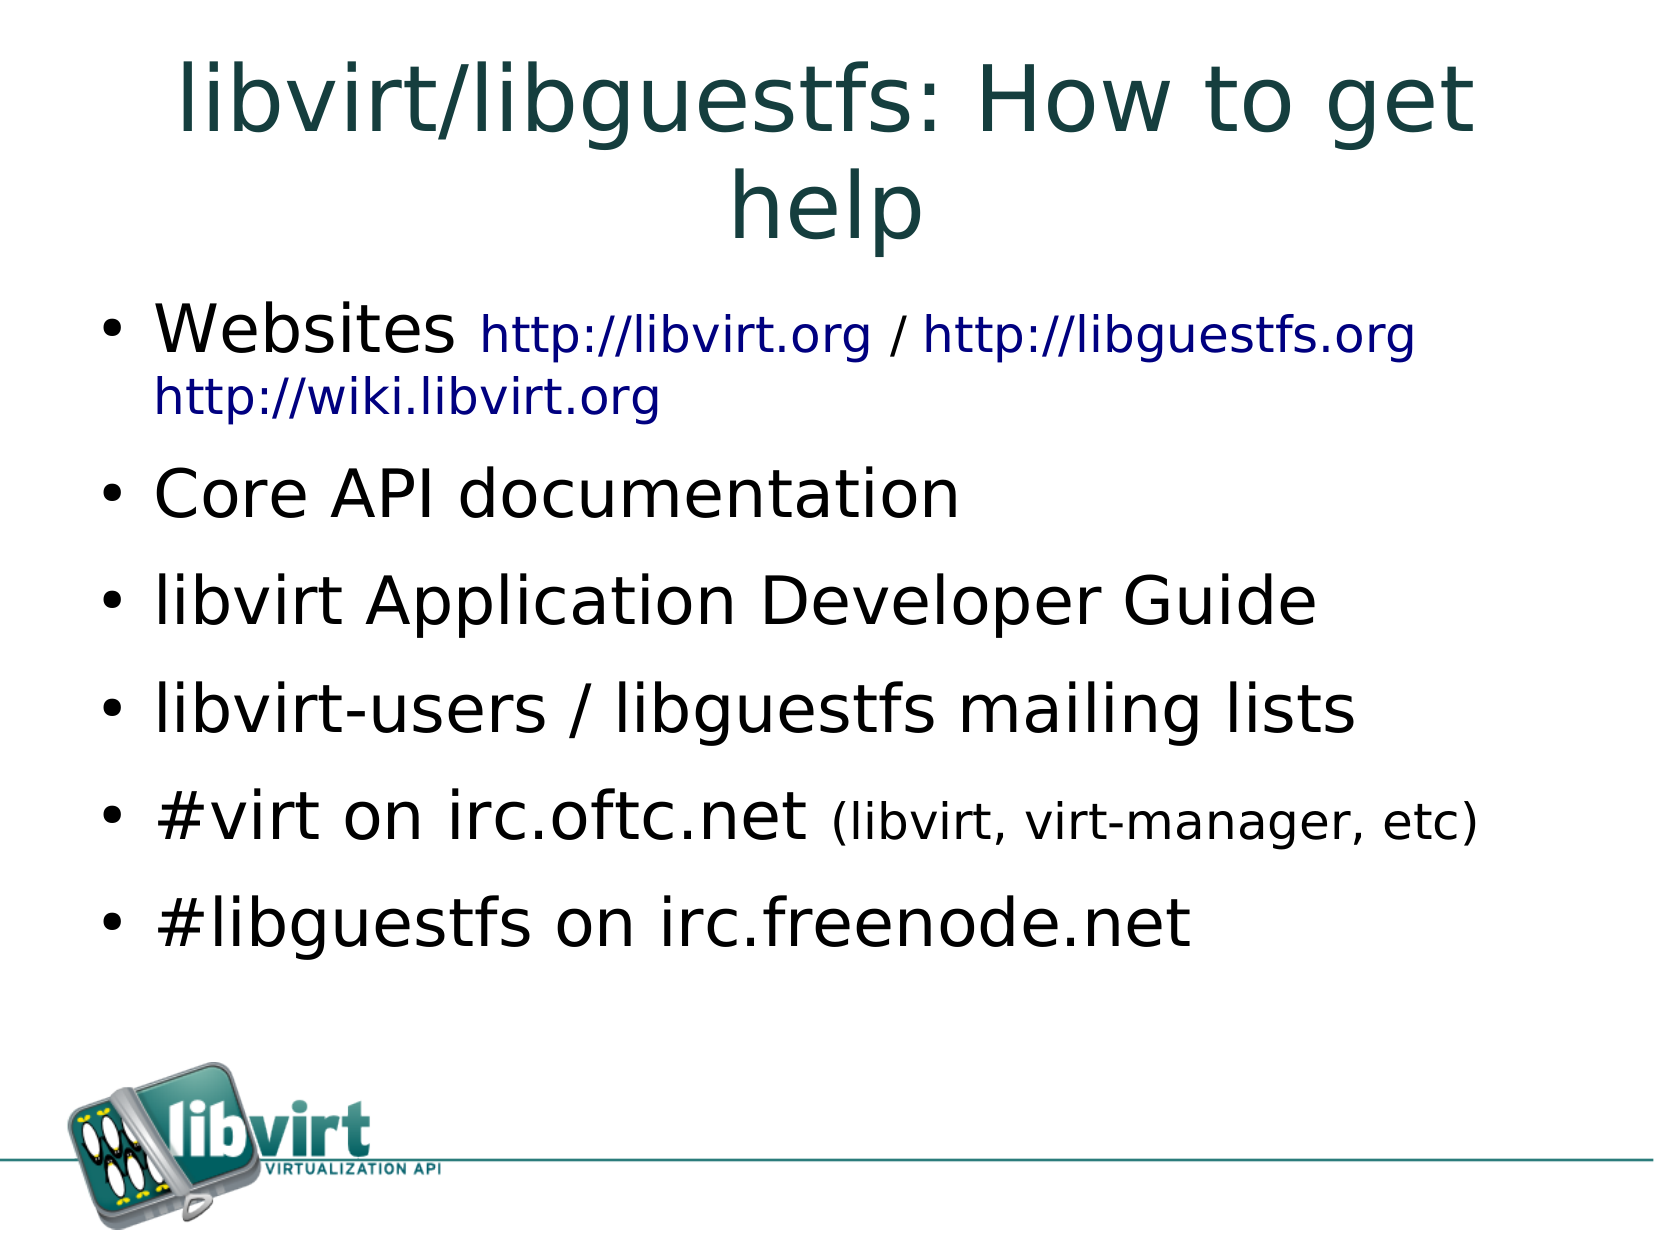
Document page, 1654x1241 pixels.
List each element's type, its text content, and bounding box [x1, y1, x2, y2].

title libvirt/libguestfs: How to get help [82, 45, 1571, 261]
picture [0, 1062, 1654, 1230]
list Websites http://libvirt.org / http://libguestfs.org http://wiki.libvirt.org Core API documentation libvirt Application Developer Guide libvirt-users / libguestfs mailing lists #virt on irc.oftc.net (libvirt, virt-manager, etc) #libguestfs on irc.freenode.net [82, 290, 1571, 1109]
